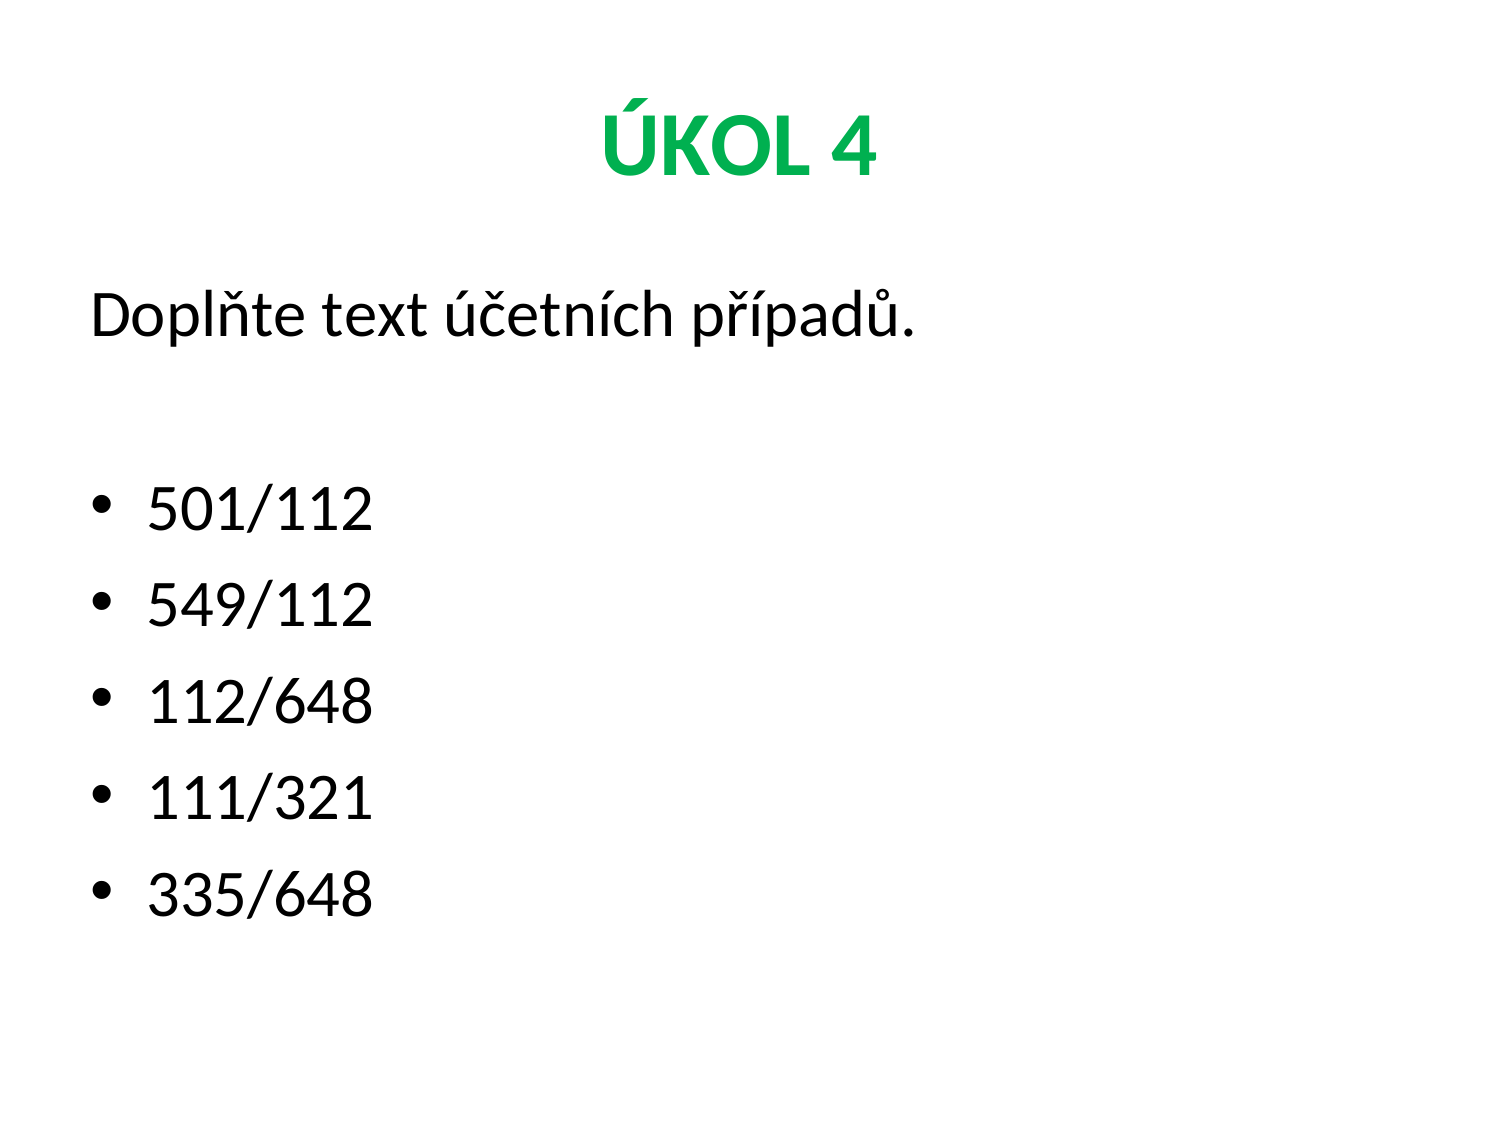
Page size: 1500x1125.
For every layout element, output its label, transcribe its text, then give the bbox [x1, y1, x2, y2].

list Doplňte text účetních případů. 501/112 549/112 112/648 111/321 335/648 [75, 262, 1426, 1006]
title ÚKOL 4 [75, 45, 1426, 233]
